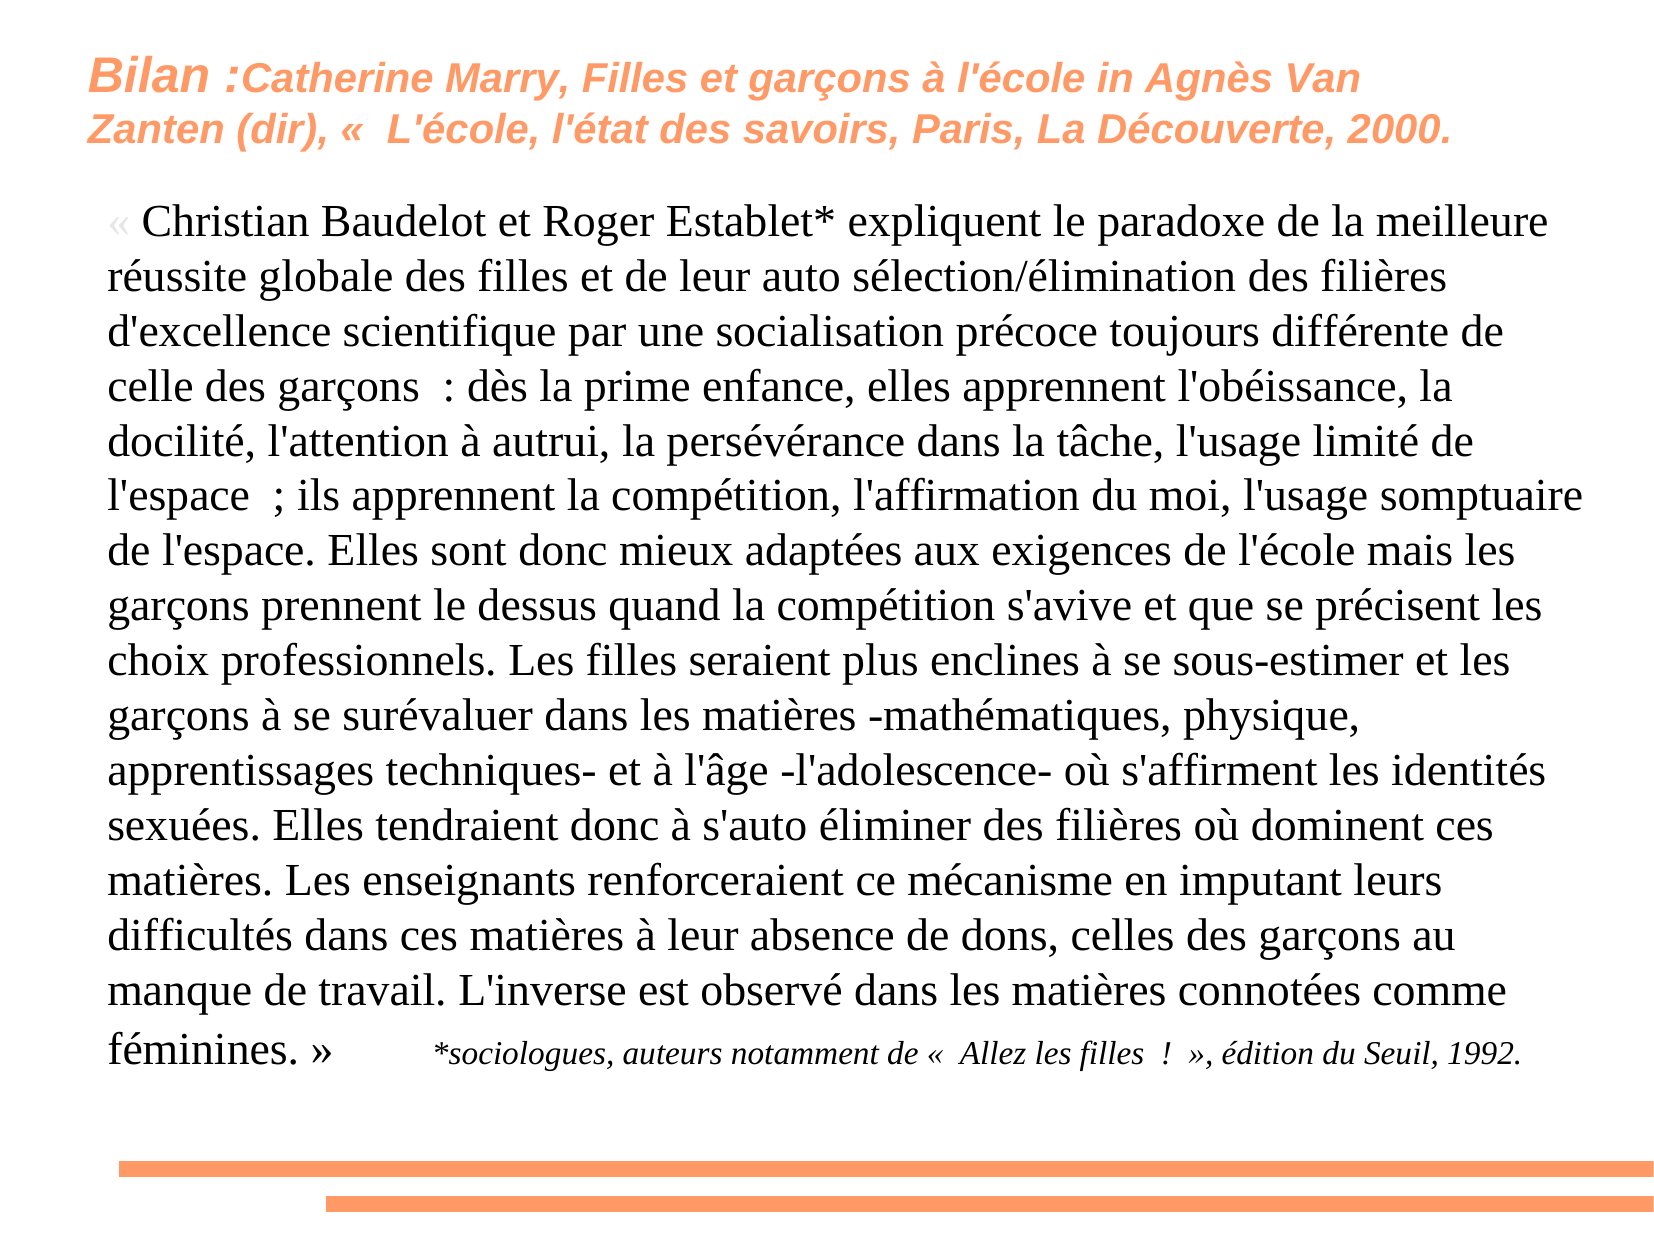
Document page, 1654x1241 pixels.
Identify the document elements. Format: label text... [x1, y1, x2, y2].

list « Christian Baudelot et Roger Establet* expliquent le paradoxe de la meilleure réussite globale des filles et de leur auto sélection/élimination des filières d'excellence scientifique par une socialisation précoce toujours différente de celle des garçons : dès la prime enfance, elles apprennent l'obéissance, la docilité, l'attention à autrui, la persévérance dans la tâche, l'usage limité de l'espace ; ils apprennent la compétition, l'affirmation du moi, l'usage somptuaire de l'espace. Elles sont donc mieux adaptées aux exigences de l'école mais les garçons prennent le dessus quand la compétition s'avive et que se précisent les choix professionnels. Les filles seraient plus enclines à se sous-estimer et les garçons à se surévaluer dans les matières -mathématiques, physique, apprentissages techniques- et à l'âge -l'adolescence- où s'affirment les identités sexuées. Elles tendraient donc à s'auto éliminer des filières où dominent ces matières. Les enseignants renforceraient ce mécanisme en imputant leurs difficultés dans ces matières à leur absence de dons, celles des garçons au manque de travail. L'inverse est observé dans les matières connotées comme féminines. » *sociologues, auteurs notamment de « Allez les filles ! », édition du Seuil, 1992. [107, 190, 1592, 1200]
title Bilan :Catherine Marry, Filles et garçons à l'école in Agnès Van Zanten (dir), « L'école, l'état des savoirs, Paris, La Découverte, 2000. [87, 40, 1501, 154]
